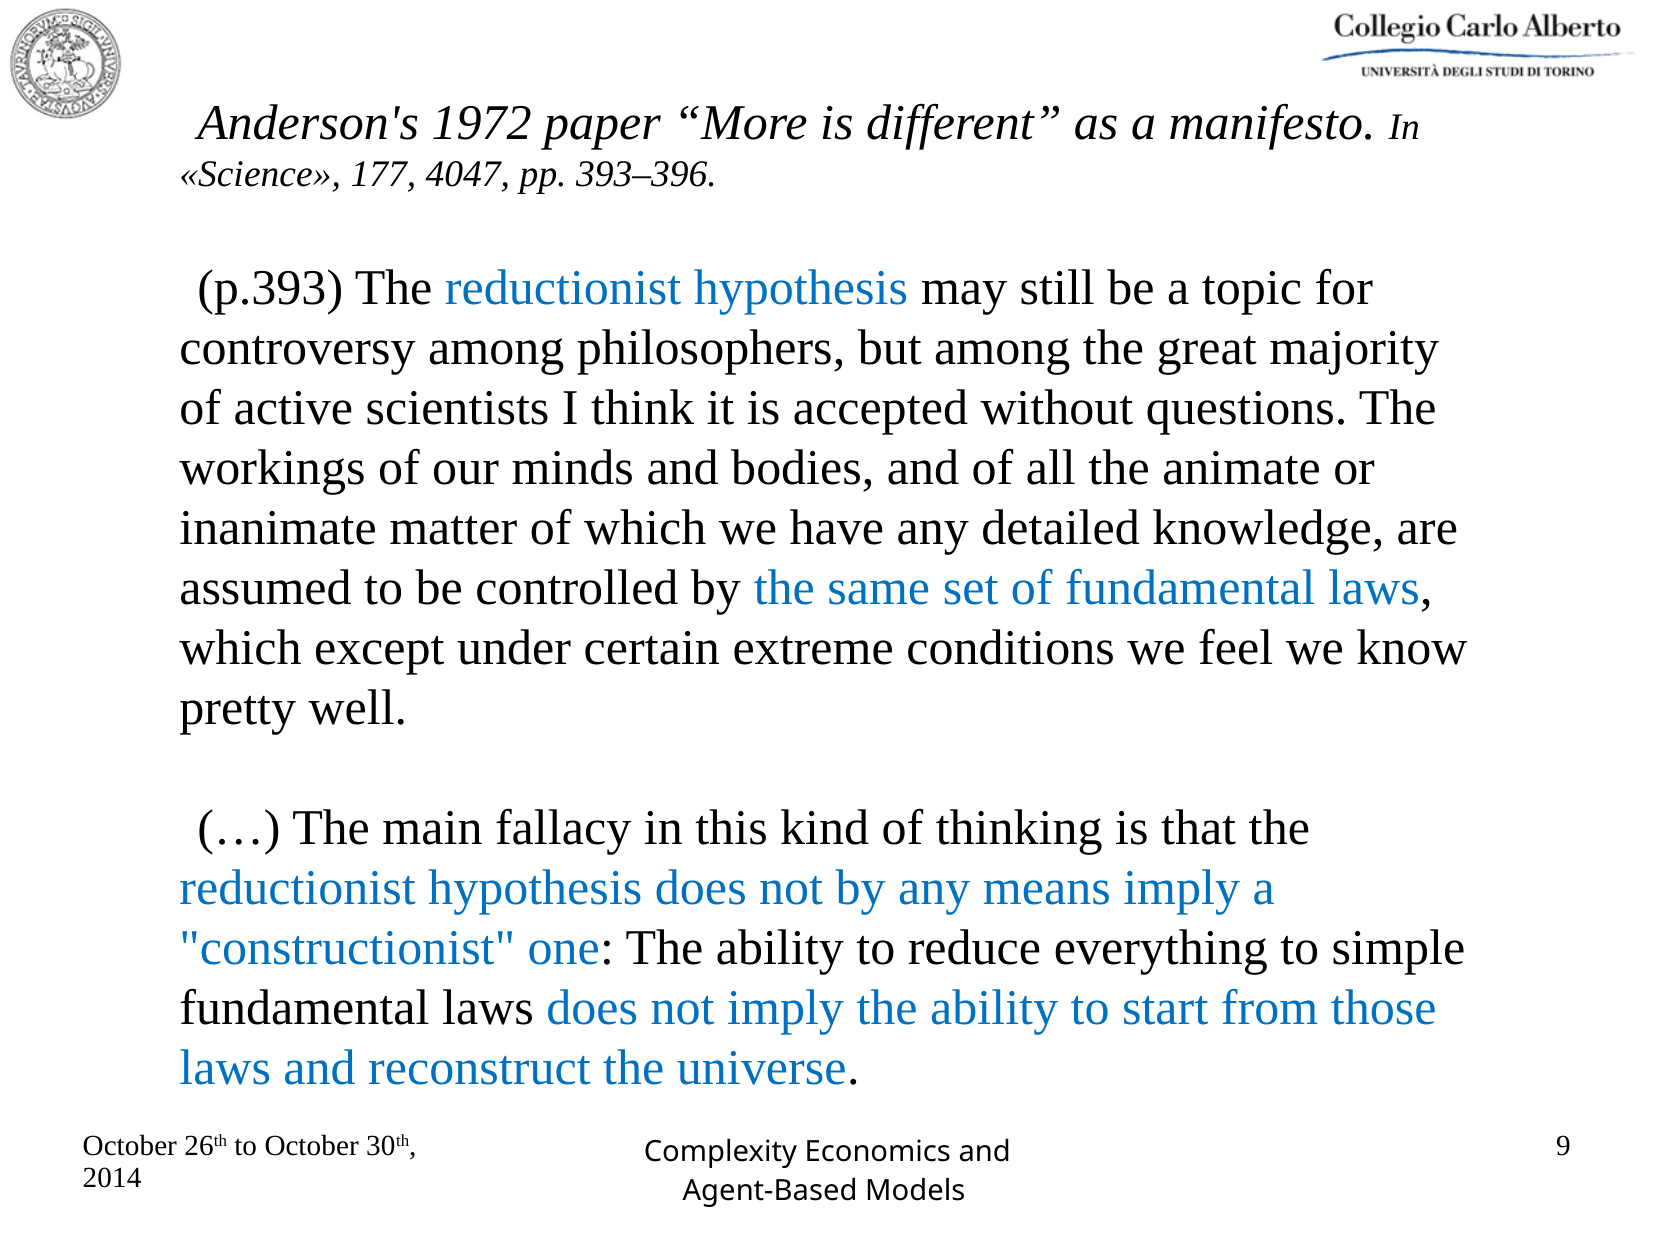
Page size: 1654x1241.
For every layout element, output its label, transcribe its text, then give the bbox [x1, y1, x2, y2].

text_box Anderson's 1972 paper “More is different” as a manifesto. In «Science», 177, 4047, pp. 393–396. (p.393) The reductionist hypothesis may still be a topic for controversy among philosophers, but among the great majority of active scientists I think it is accepted without questions. The workings of our minds and bodies, and of all the animate or inanimate matter of which we have any detailed knowledge, are assumed to be controlled by the same set of fundamental laws, which except under certain extreme conditions we feel we know pretty well. (…) The main fallacy in this kind of thinking is that the reductionist hypothesis does not by any means imply a "constructionist" one: The ability to reduce everything to simple fundamental laws does not imply the ability to start from those laws and reconstruct the universe. [164, 81, 1489, 1103]
picture [1312, 0, 1645, 92]
picture [5, 5, 125, 122]
